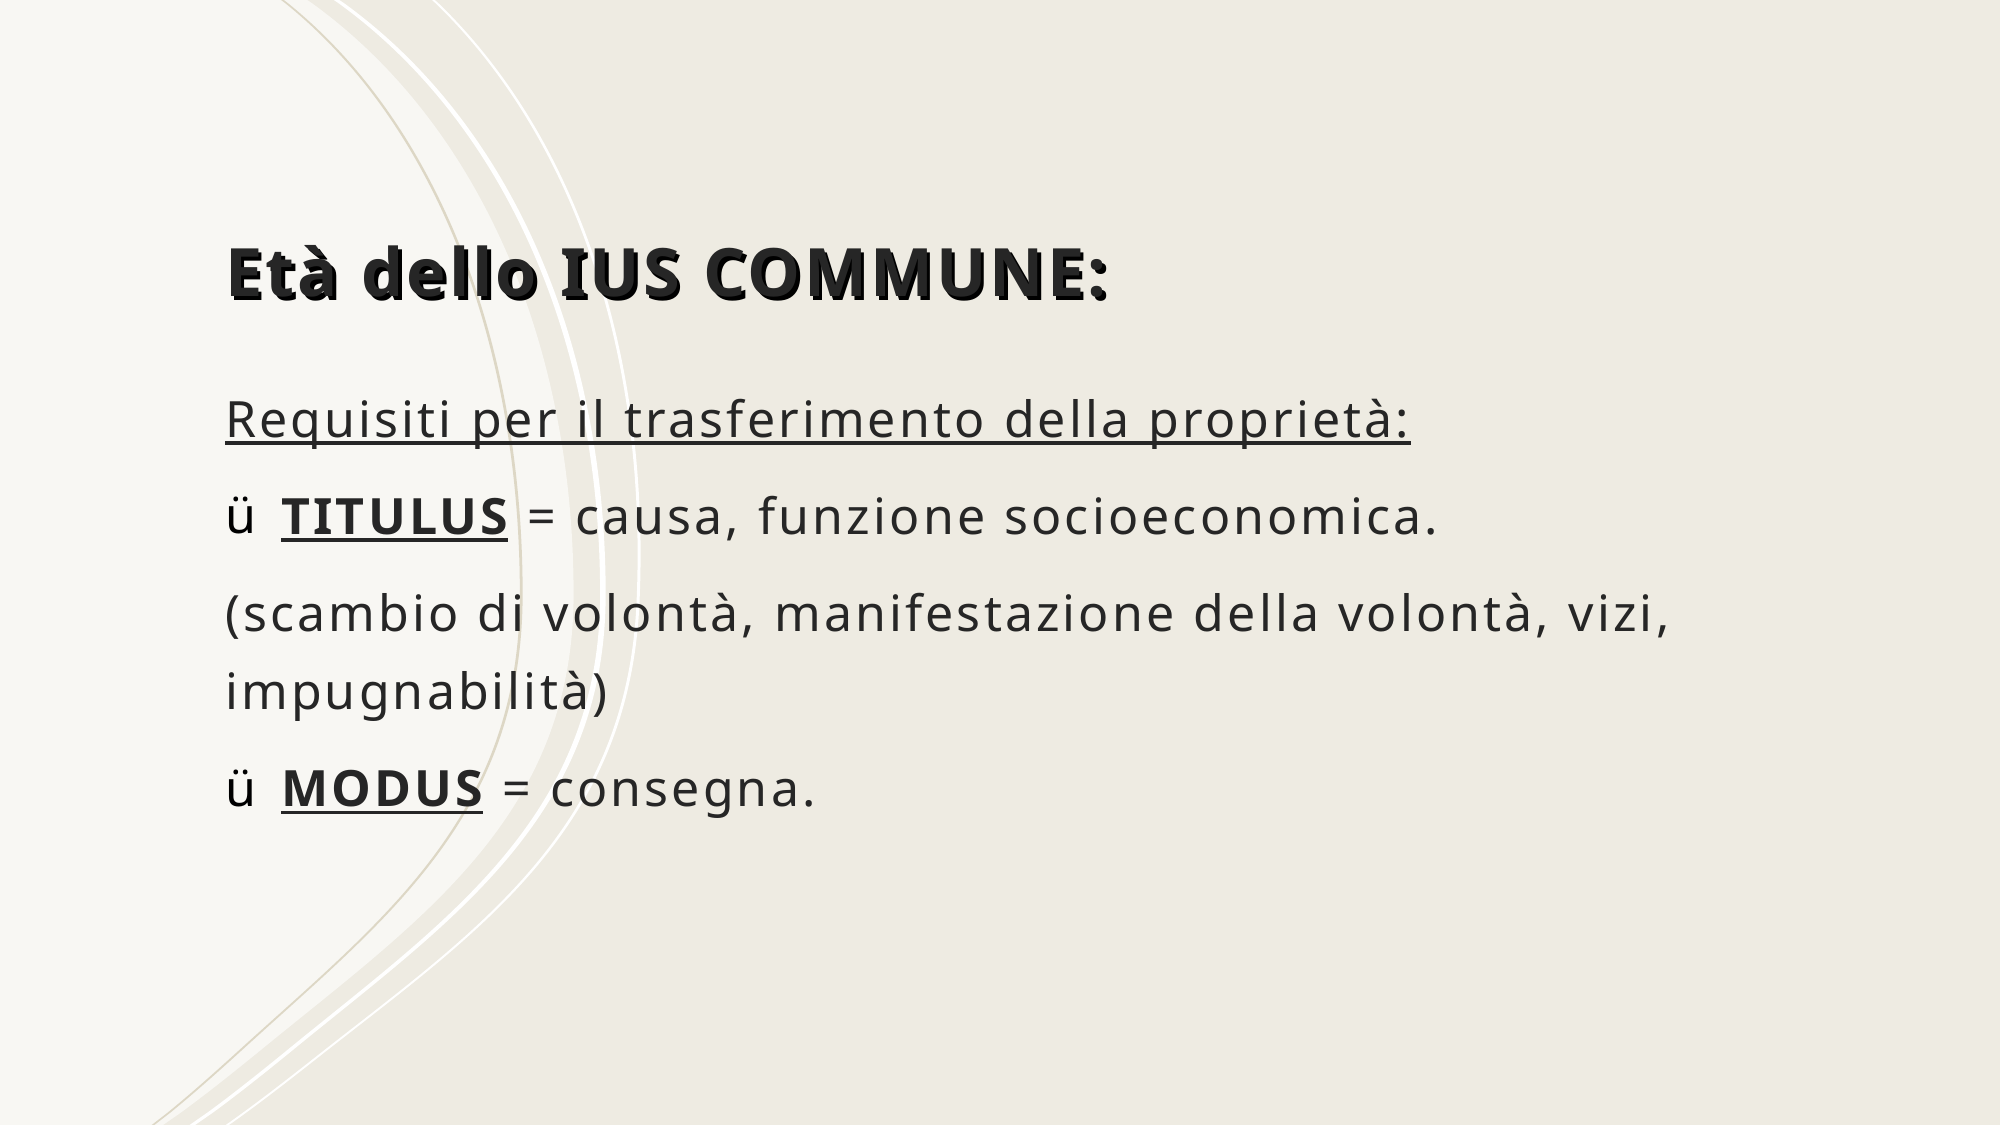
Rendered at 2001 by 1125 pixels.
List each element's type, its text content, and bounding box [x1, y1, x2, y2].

title Età dello IUS COMMUNE: [207, 146, 1922, 325]
subtitle Requisiti per il trasferimento della proprietà: TITULUS = causa, funzione socioeconomica. (scambio di volontà, manifestazione della volontà, vizi, impugnabilità) MODUS = consegna. [207, 351, 1922, 949]
